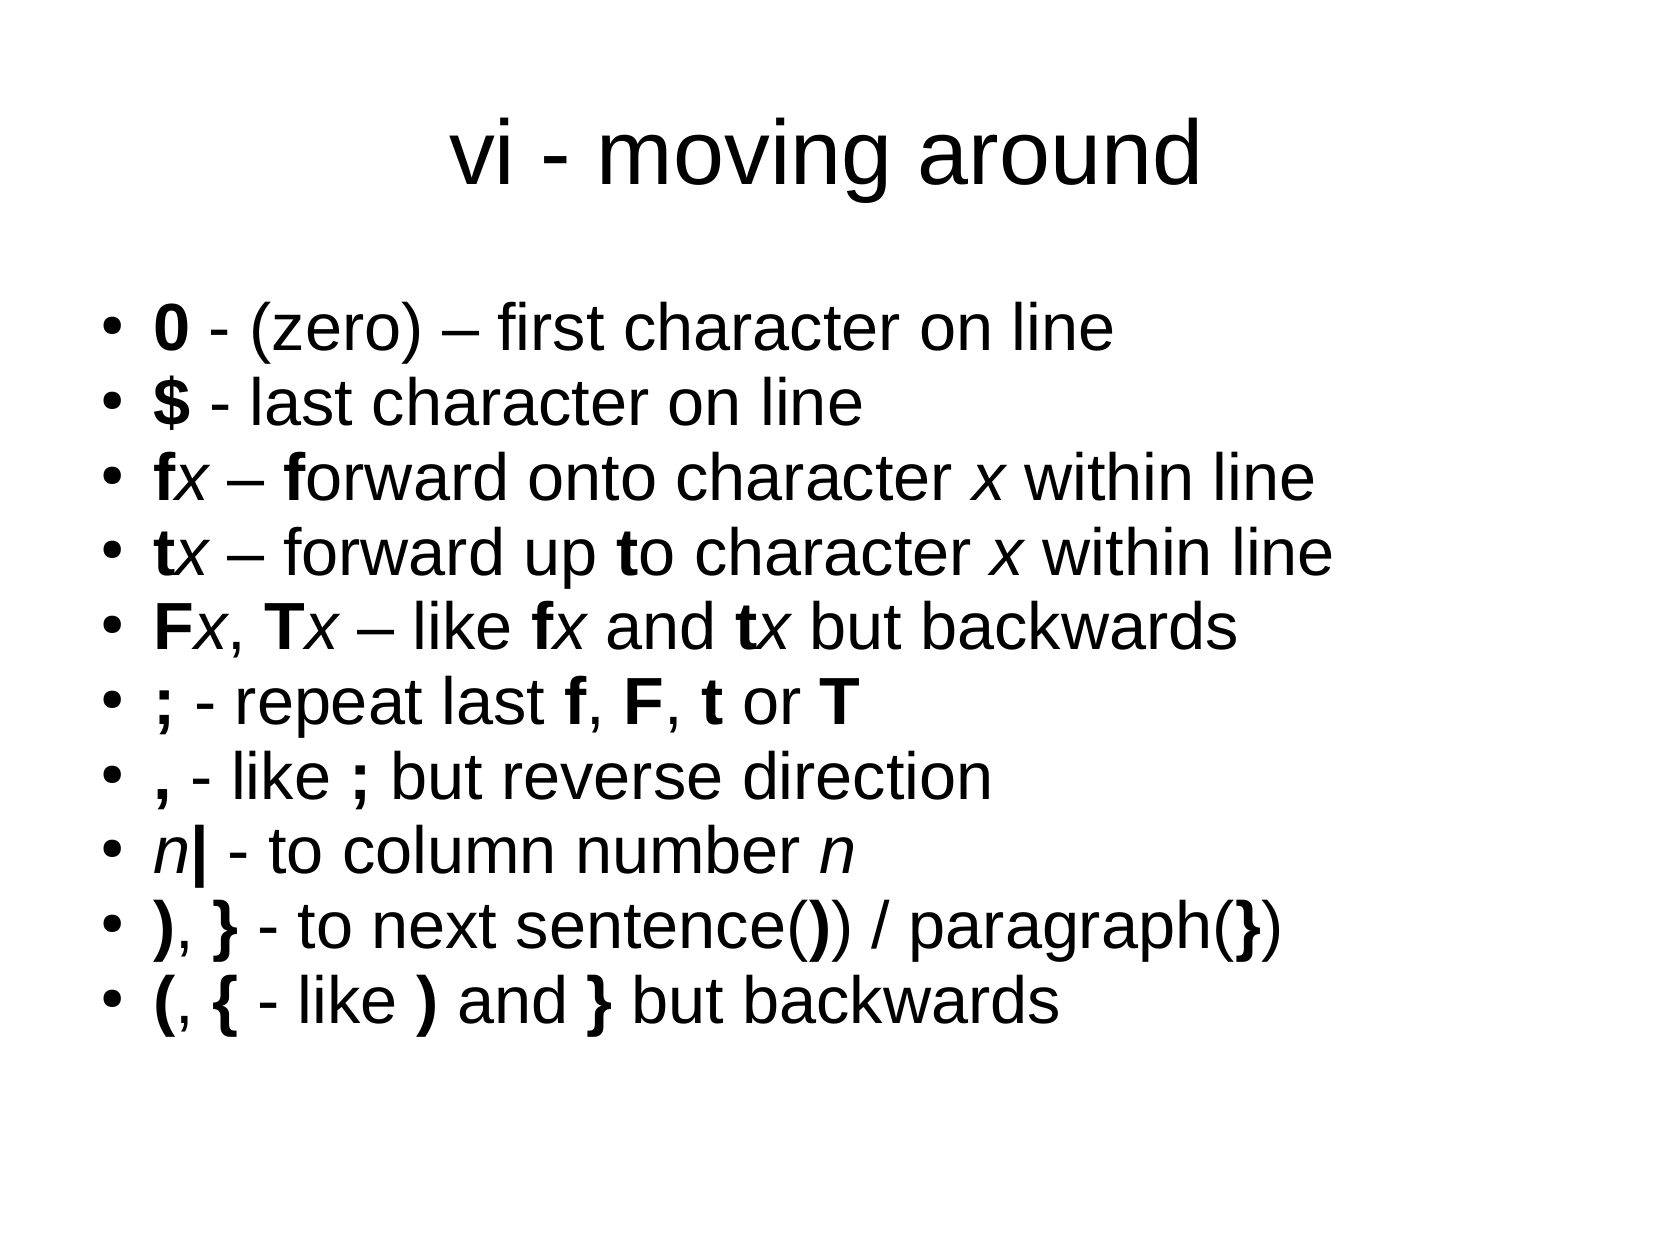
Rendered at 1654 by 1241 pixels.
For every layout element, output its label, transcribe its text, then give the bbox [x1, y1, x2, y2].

title vi - moving around [82, 56, 1571, 250]
list 0 - (zero) – first character on line $ - last character on line fx – forward onto character x within line tx – forward up to character x within line Fx, Tx – like fx and tx but backwards ; - repeat last f, F, t or T , - like ; but reverse direction n| - to column number n ), } - to next sentence()) / paragraph(}) (, { - like ) and } but backwards [82, 290, 1571, 1094]
